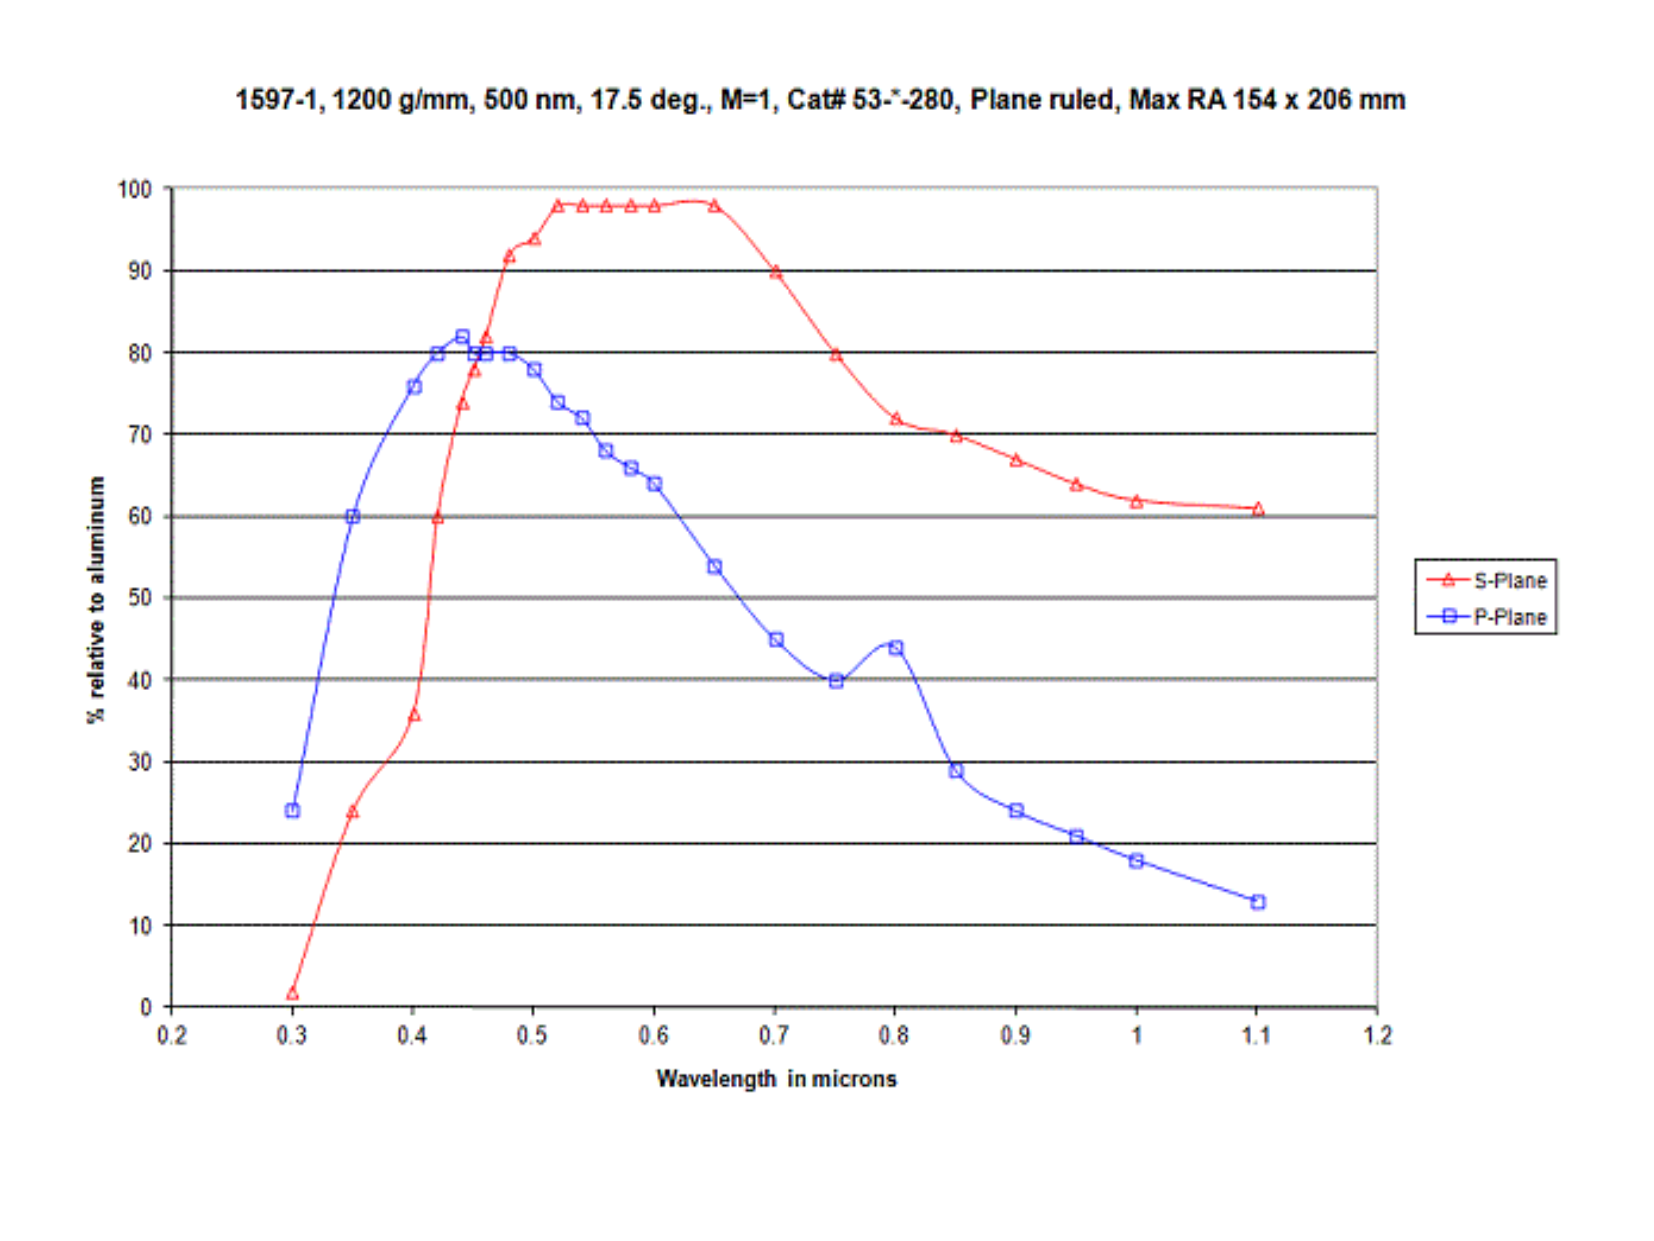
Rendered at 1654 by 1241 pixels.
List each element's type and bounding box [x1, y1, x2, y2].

picture [59, 59, 1565, 1123]
